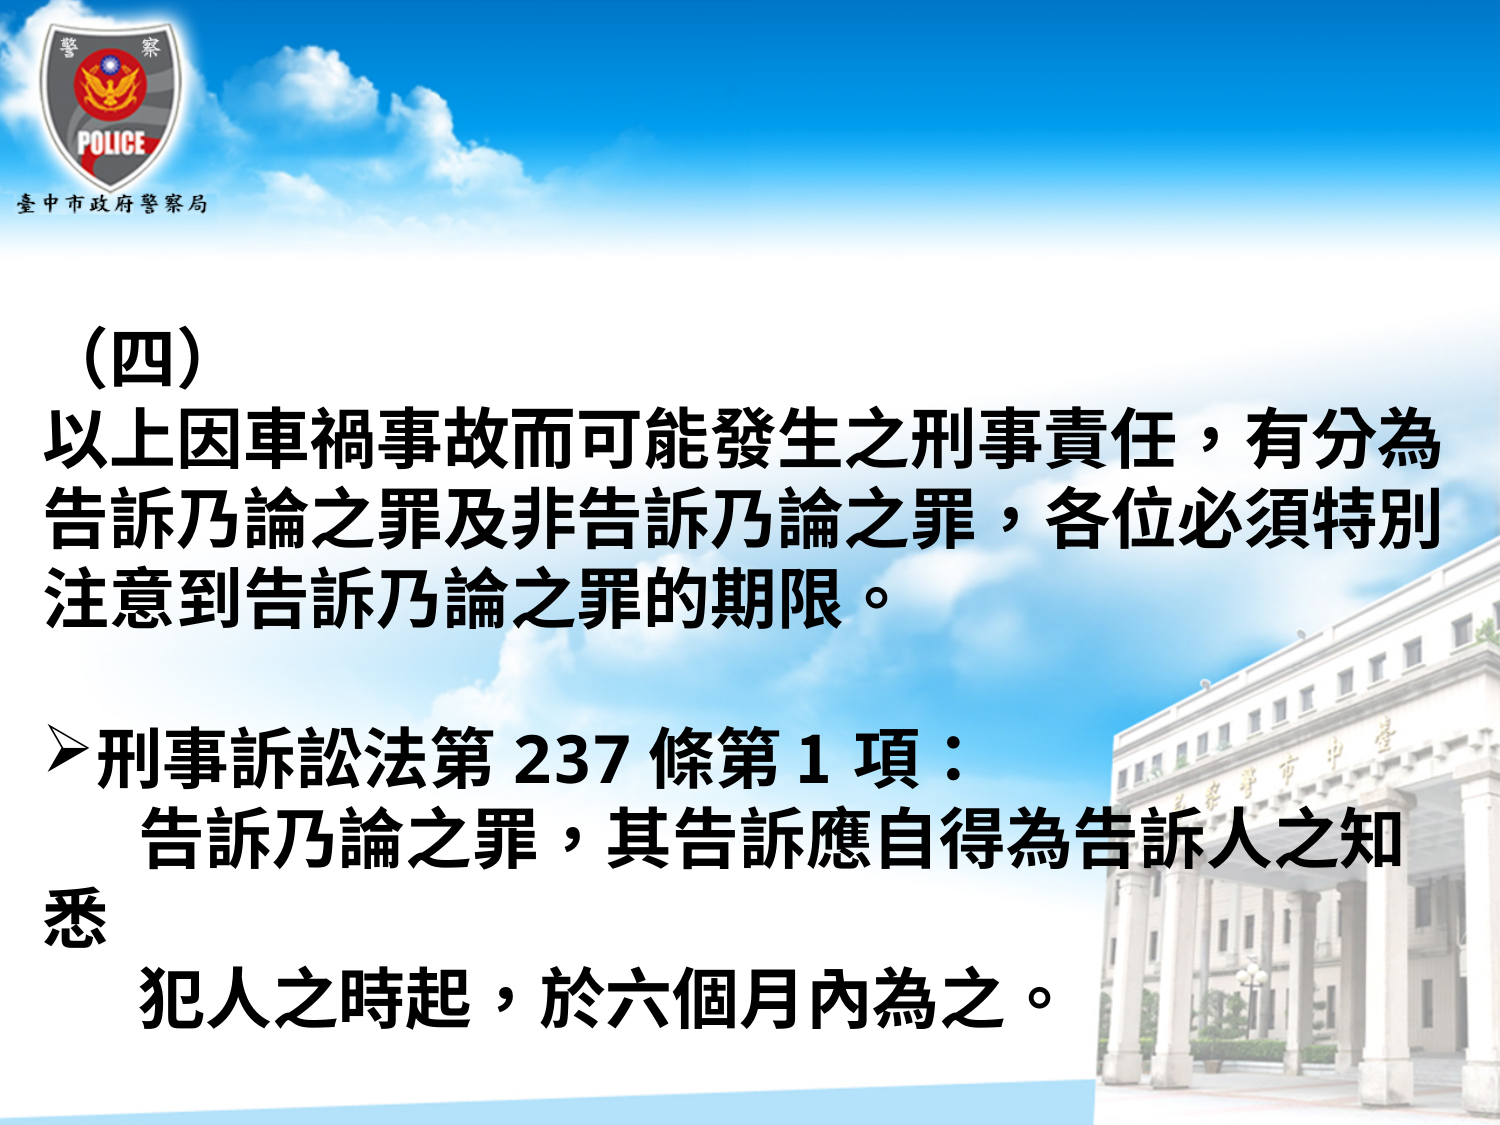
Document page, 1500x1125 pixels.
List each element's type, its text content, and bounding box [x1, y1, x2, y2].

text_box （四） 以上因車禍事故而可能發生之刑事責任，有分為告訴乃論之罪及非告訴乃論之罪，各位必須特別注意到告訴乃論之罪的期限。 刑事訴訟法第237條第1項： 告訴乃論之罪，其告訴應自得為告訴人之知悉 犯人之時起，於六個月內為之。 [28, 309, 1472, 1067]
picture [0, 0, 1500, 1125]
